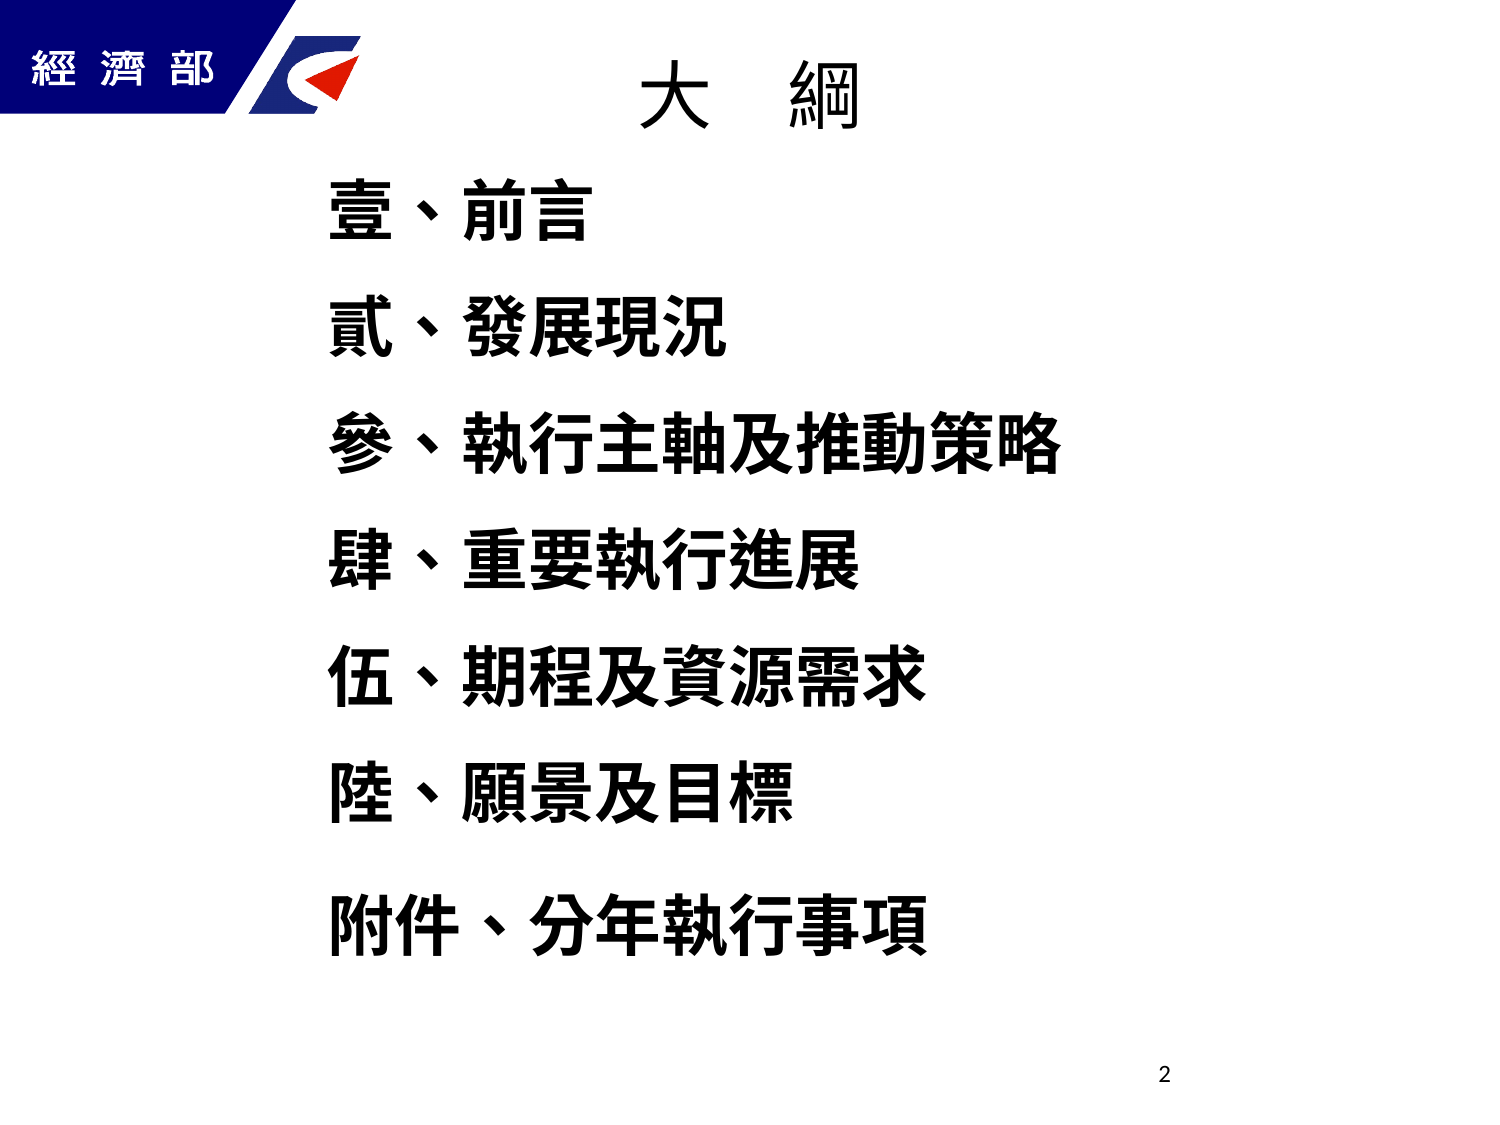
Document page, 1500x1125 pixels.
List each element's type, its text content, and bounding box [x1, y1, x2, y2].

text_box 大 綱 [75, 0, 1425, 152]
text_box 壹、前言 貳、發展現況 參、執行主軸及推動策略 肆、重要執行進展 伍、期程及資源需求 陸、願景及目標 附件、分年執行事項 [313, 137, 1270, 1059]
